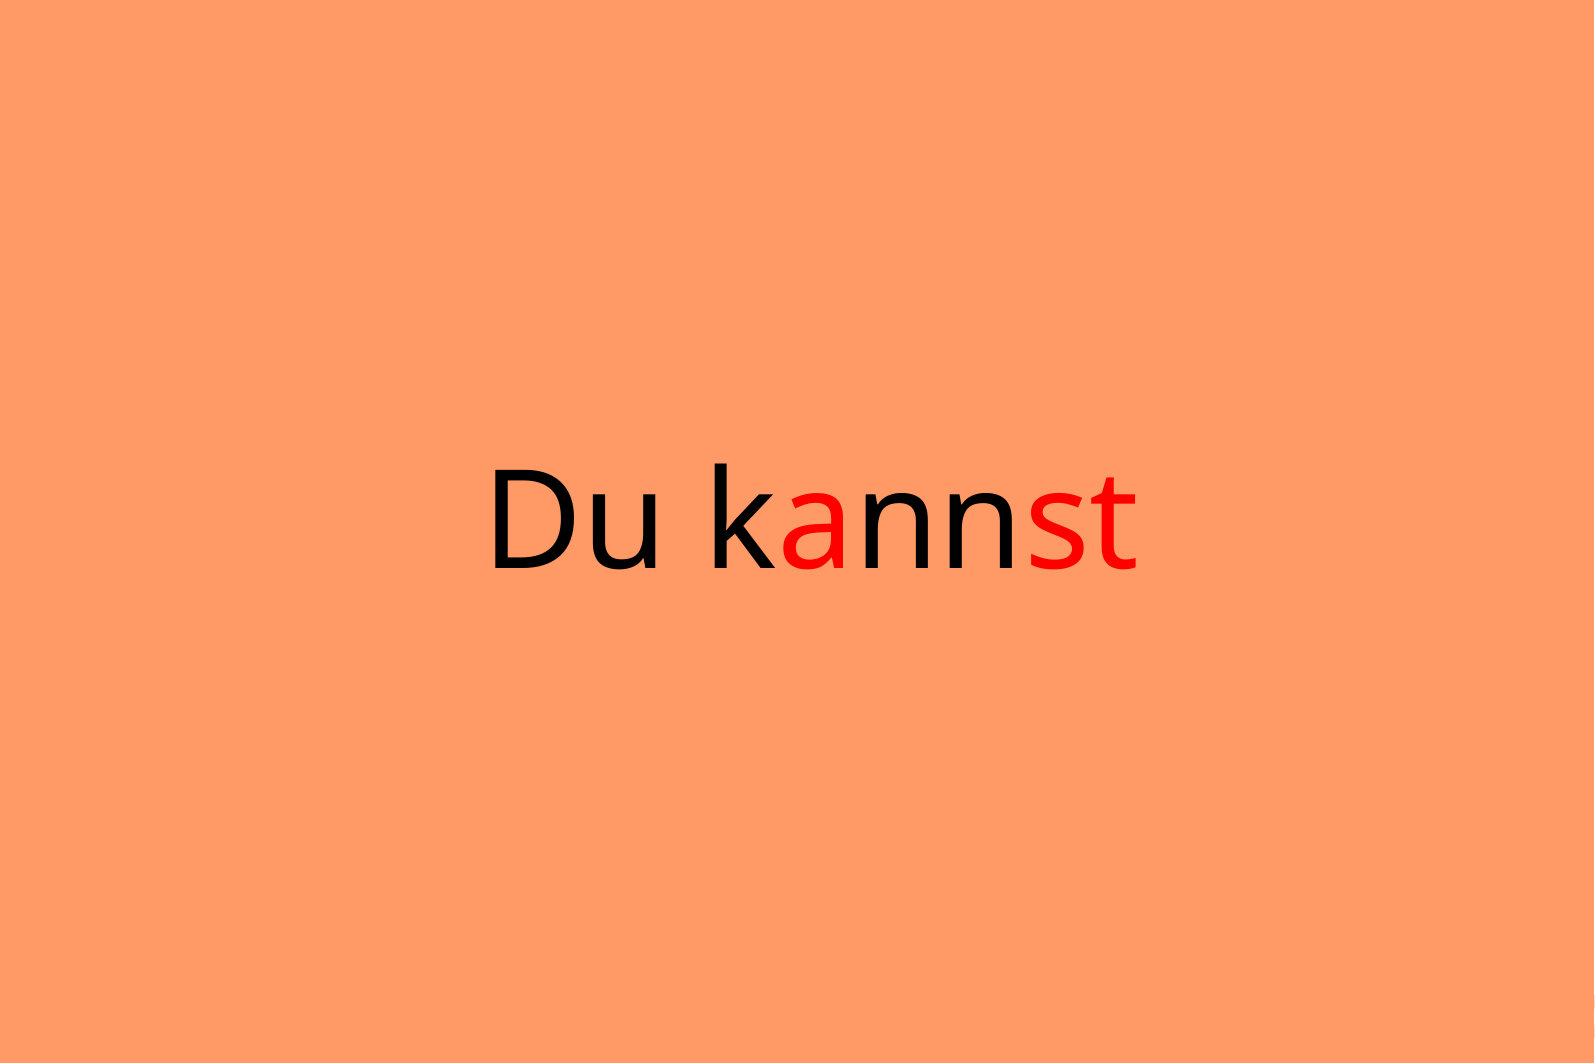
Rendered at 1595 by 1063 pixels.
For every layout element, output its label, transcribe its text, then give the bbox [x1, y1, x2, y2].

subtitle Du kannst [117, 59, 1505, 971]
